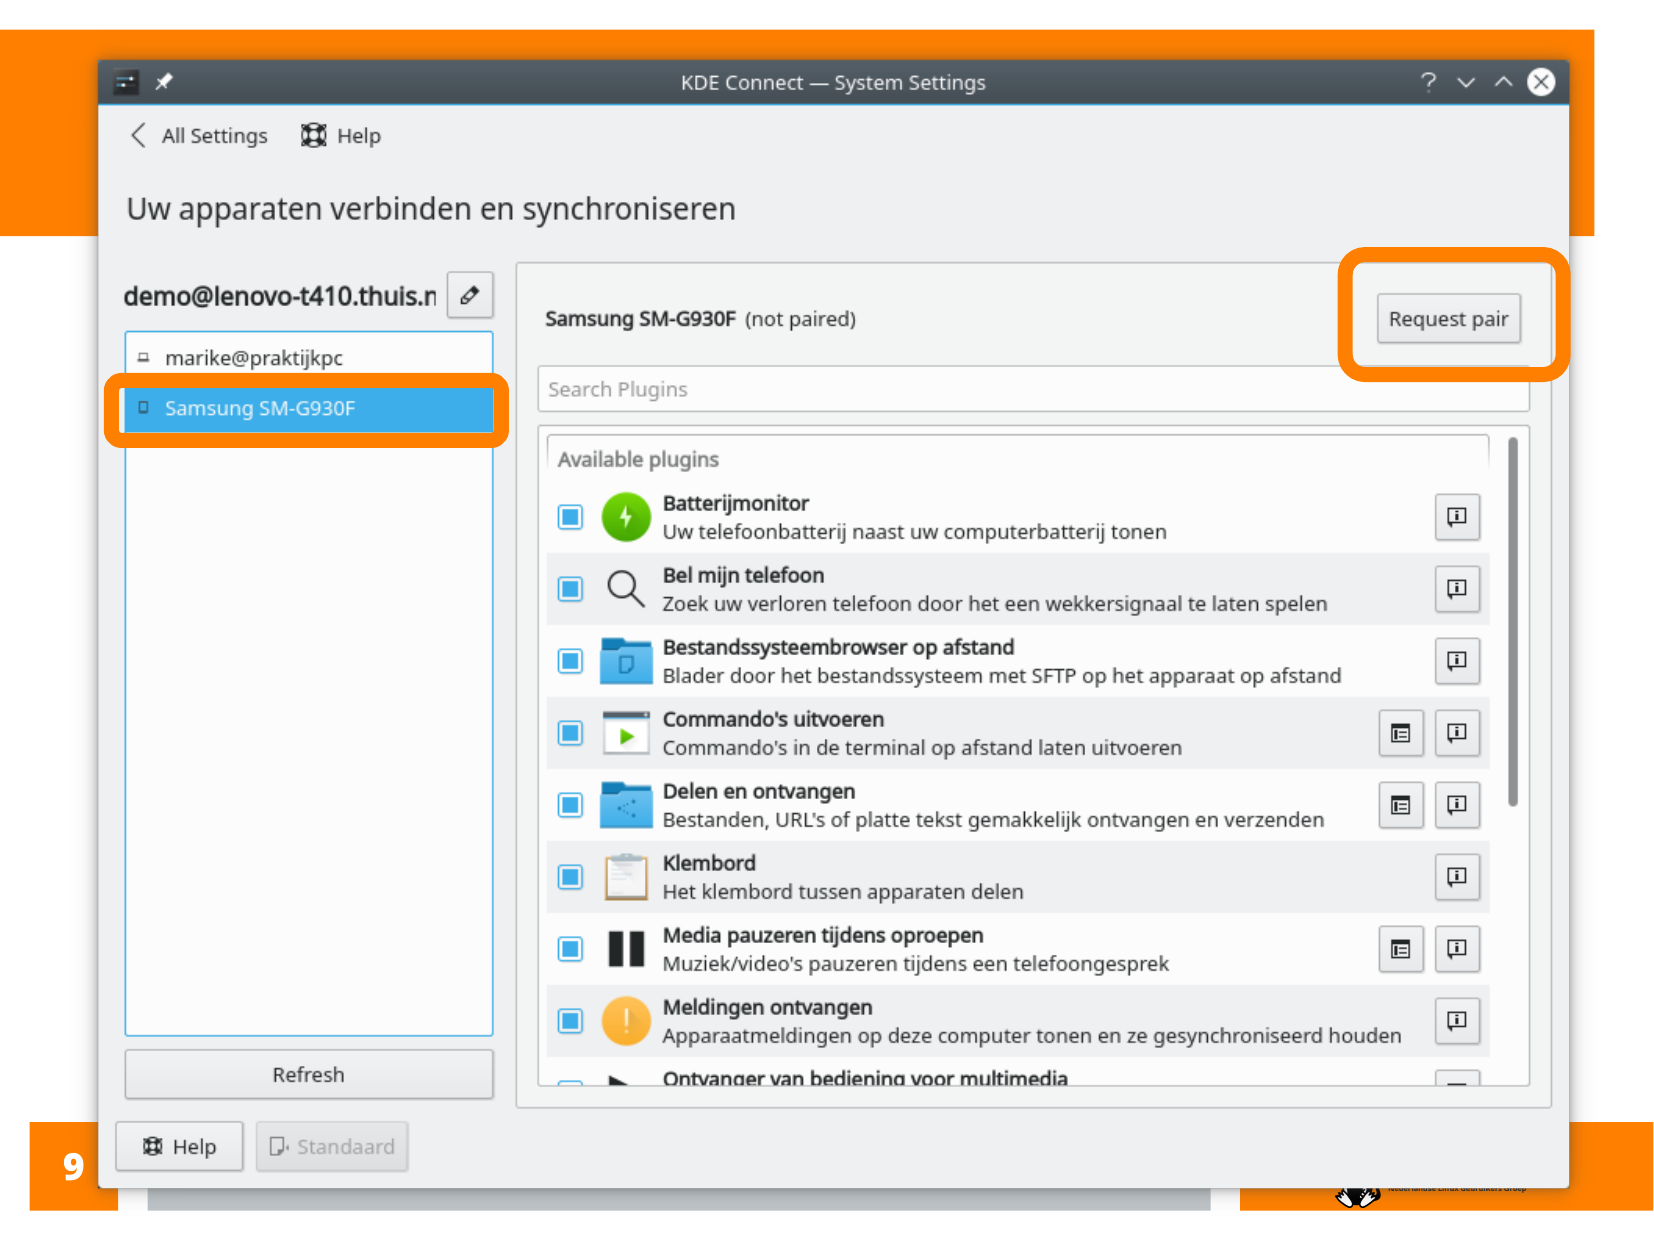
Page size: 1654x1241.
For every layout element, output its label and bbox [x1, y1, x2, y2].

picture [67, 29, 1601, 1220]
